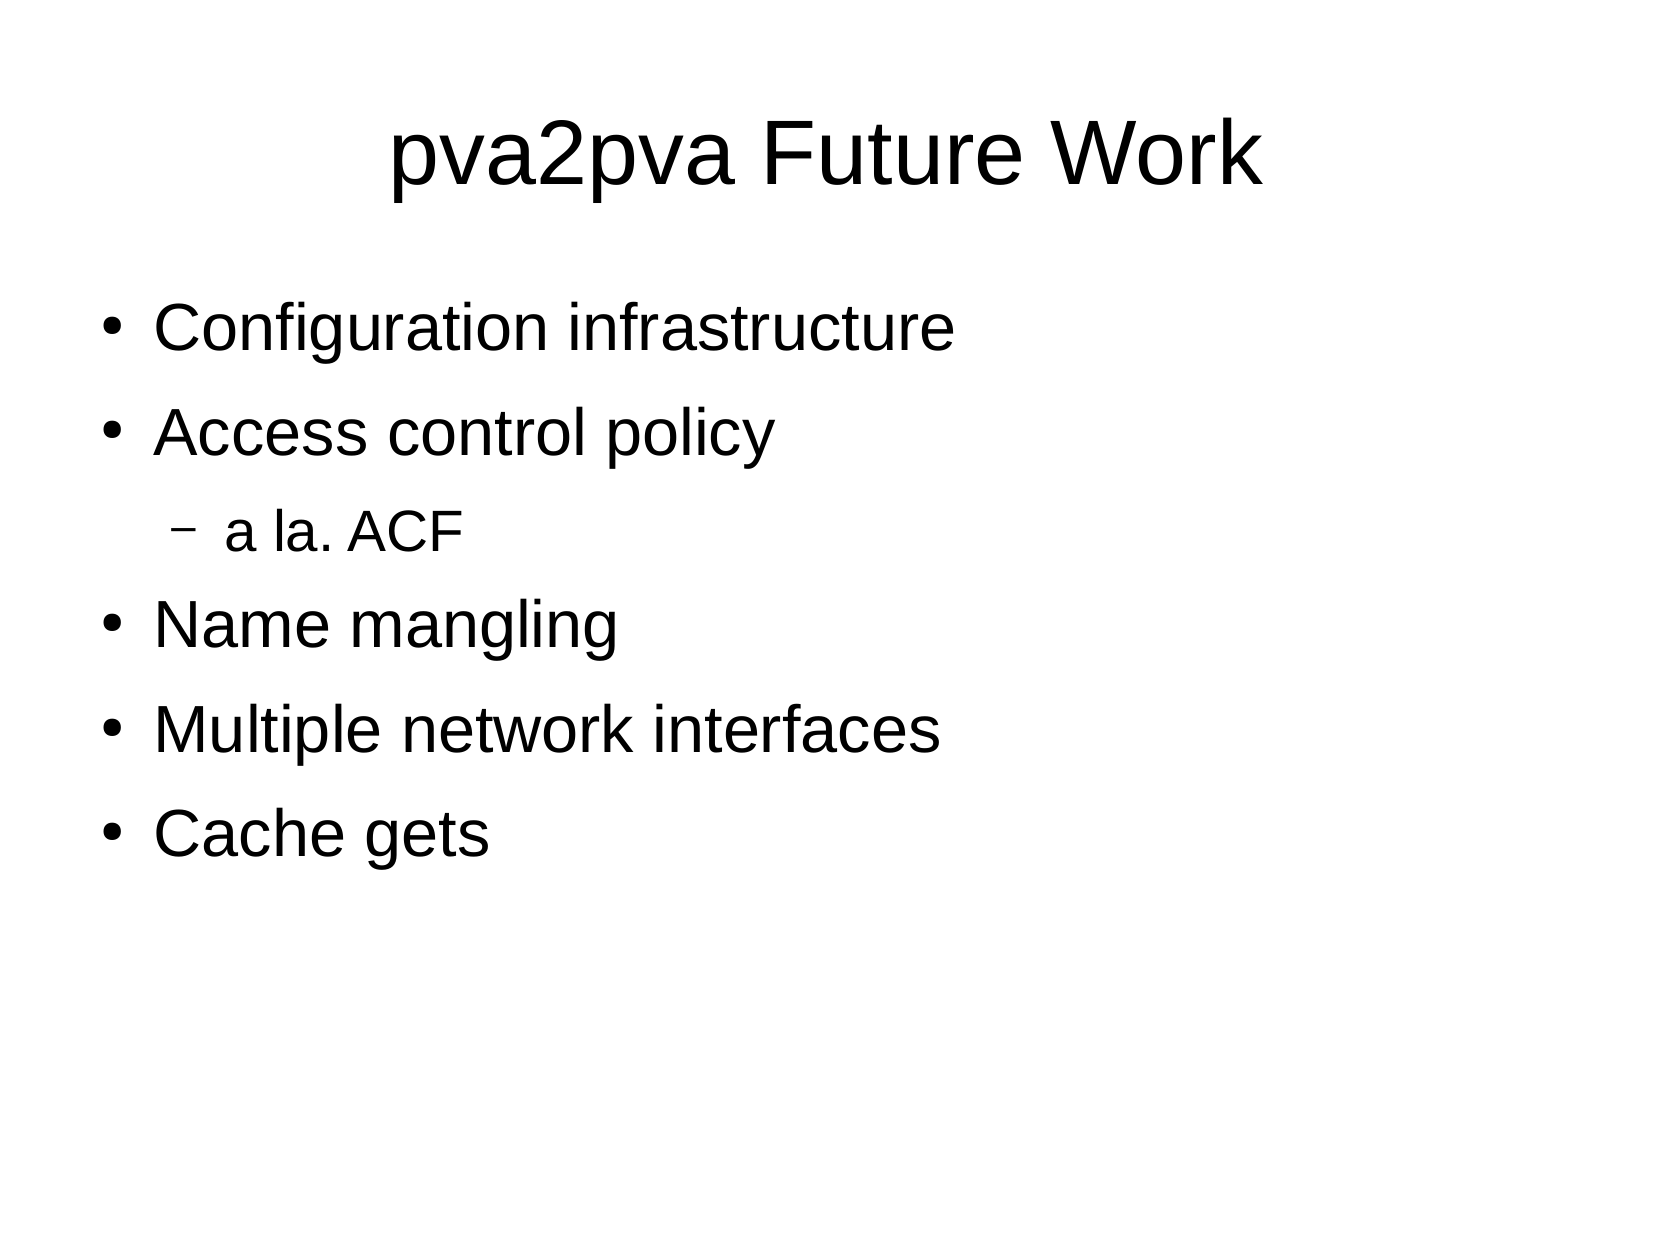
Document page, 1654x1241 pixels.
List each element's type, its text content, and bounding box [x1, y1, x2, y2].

title pva2pva Future Work [82, 49, 1571, 257]
list Configuration infrastructure Access control policy a la. ACF Name mangling Multiple network interfaces Cache gets [82, 290, 1571, 1010]
